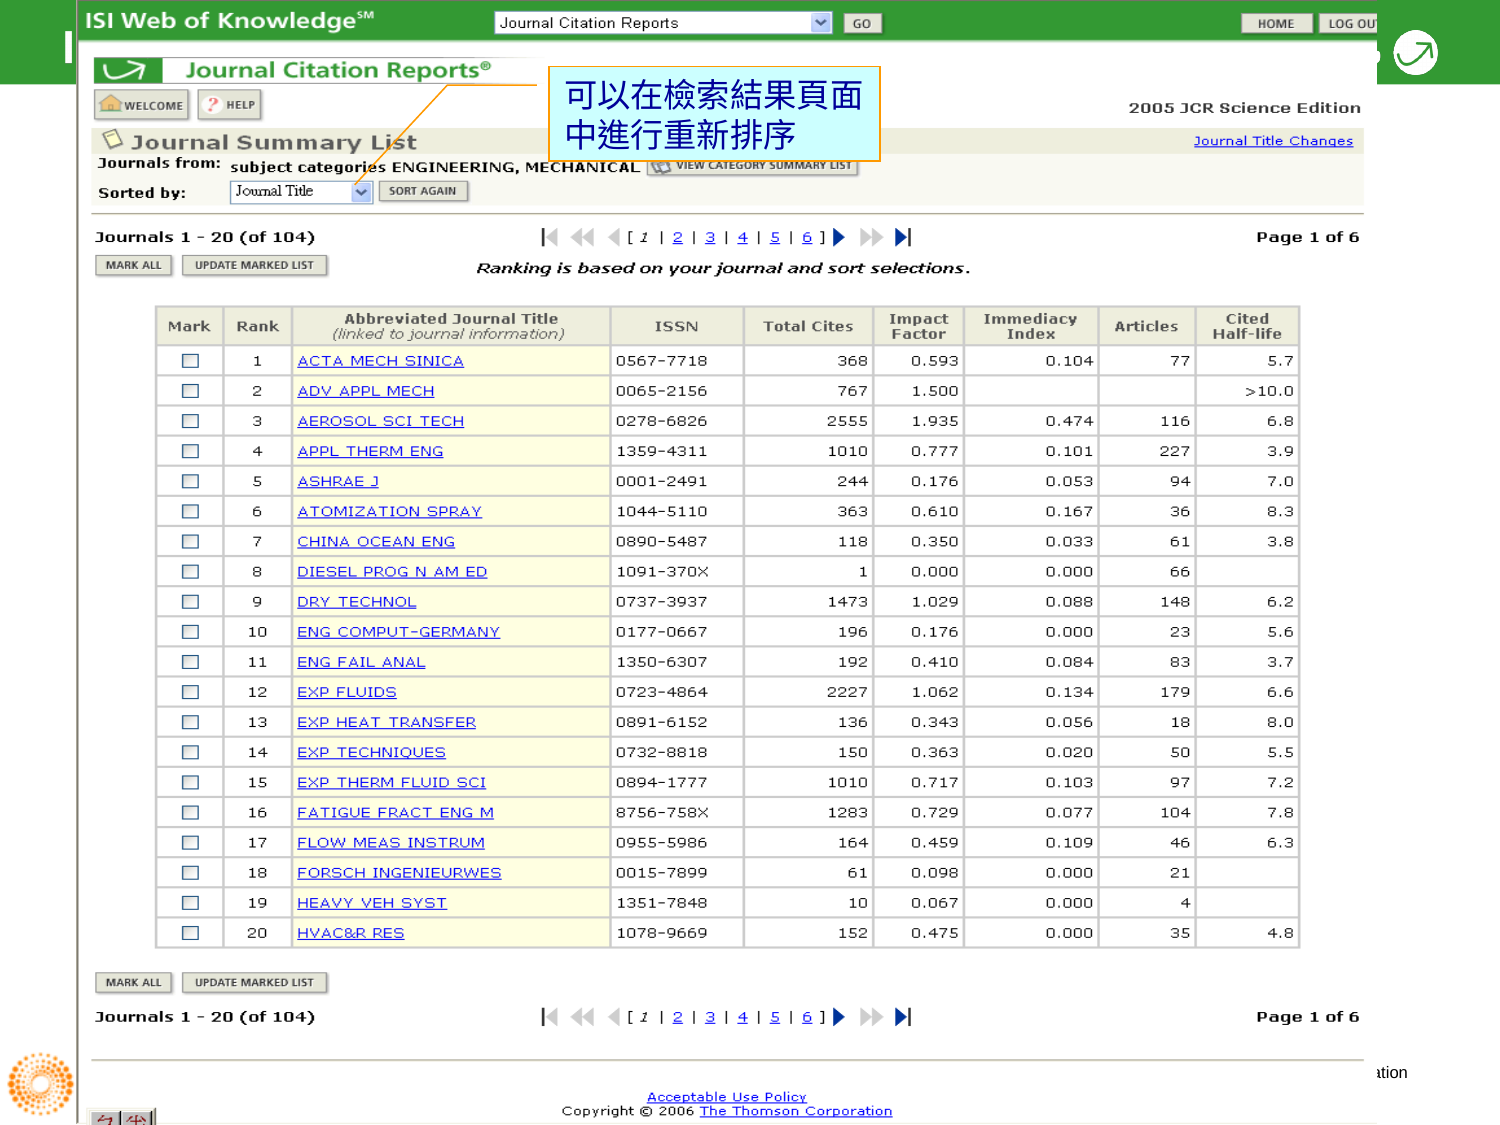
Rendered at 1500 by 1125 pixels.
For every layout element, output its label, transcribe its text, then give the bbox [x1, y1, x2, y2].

text_box 可以在檢索結果頁面中進行重新排序 [549, 66, 880, 161]
picture [76, 0, 1377, 1125]
